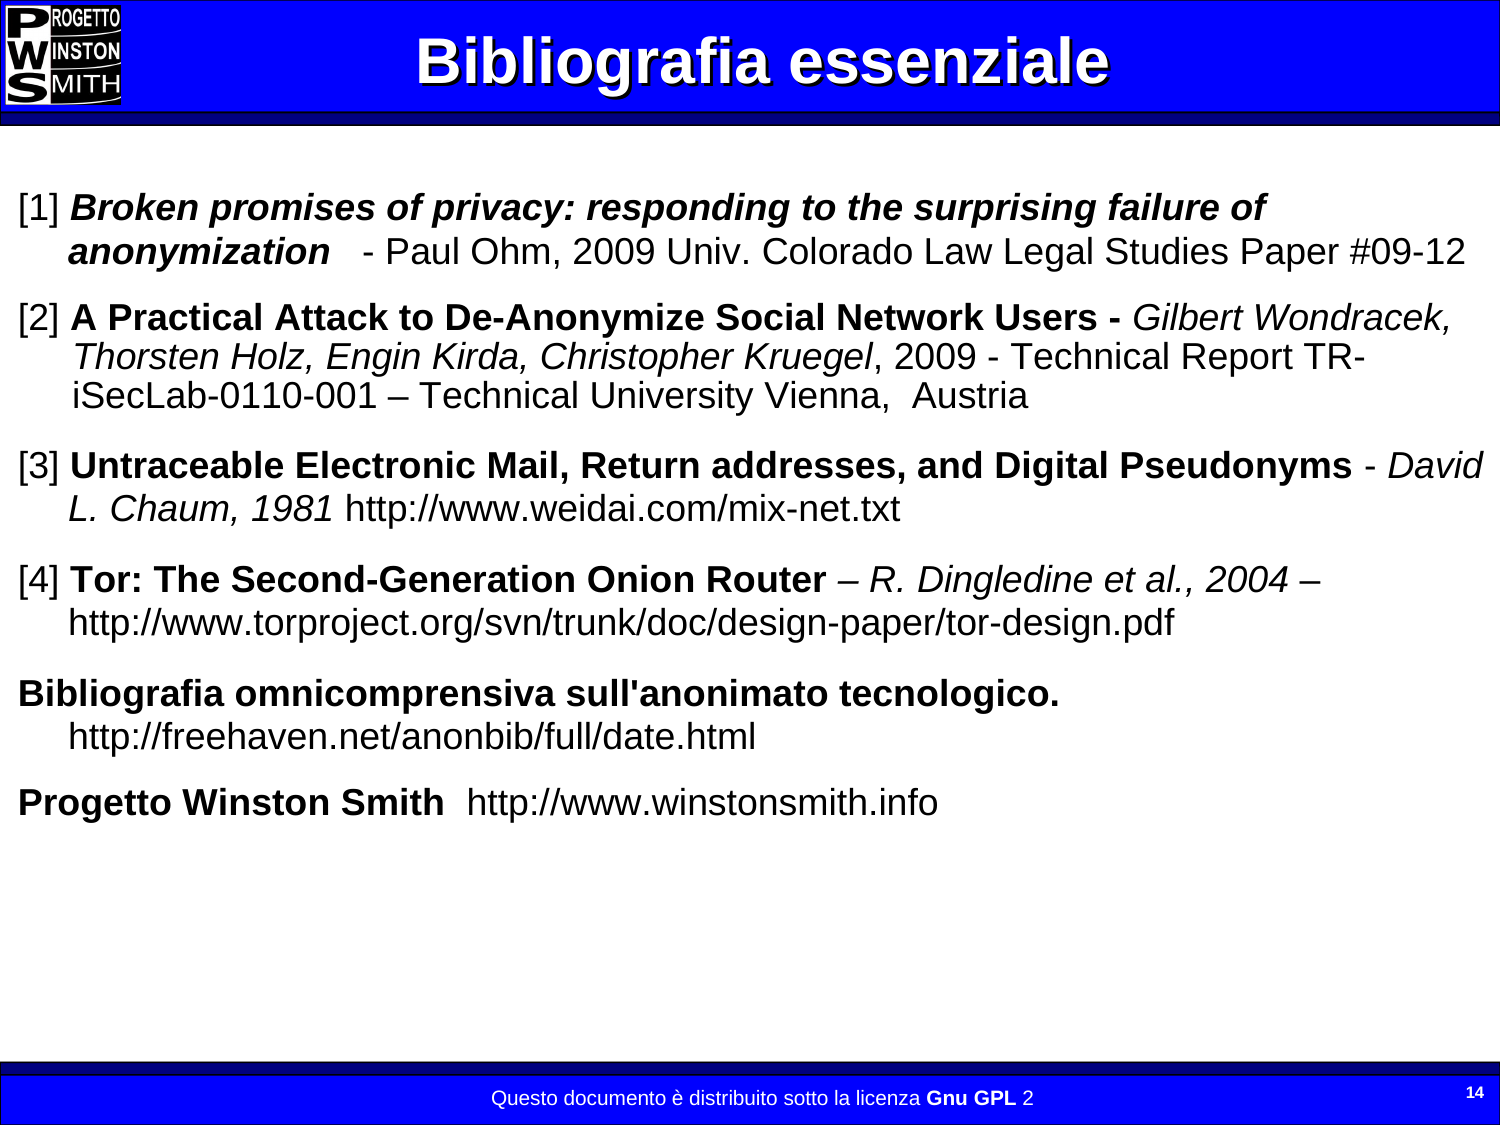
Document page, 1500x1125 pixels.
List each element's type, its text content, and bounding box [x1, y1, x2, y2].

text_box [1] Broken promises of privacy: responding to the surprising failure of anonymization - Paul Ohm, 2009 Univ. Colorado Law Legal Studies Paper #09-12 [2] A Practical Attack to De-Anonymize Social Network Users - Gilbert Wondracek, Thorsten Holz, Engin Kirda, Christopher Kruegel, 2009 - Technical Report TR-iSecLab-0110-001 – Technical University Vienna, Austria [3] Untraceable Electronic Mail, Return addresses, and Digital Pseudonyms - David L. Chaum, 1981 http://www.weidai.com/mix-net.txt [4] Tor: The Second-Generation Onion Router – R. Dingledine et al., 2004 – http://www.torproject.org/svn/trunk/doc/design-paper/tor-design.pdf Bibliografia omnicomprensiva sull'anonimato tecnologico. http://freehaven.net/anonbib/full/date.html Progetto Winston Smith http://www.winstonsmith.info [2, 177, 1500, 832]
text_box Bibliografia essenziale [204, 22, 1322, 106]
picture [5, 5, 121, 105]
